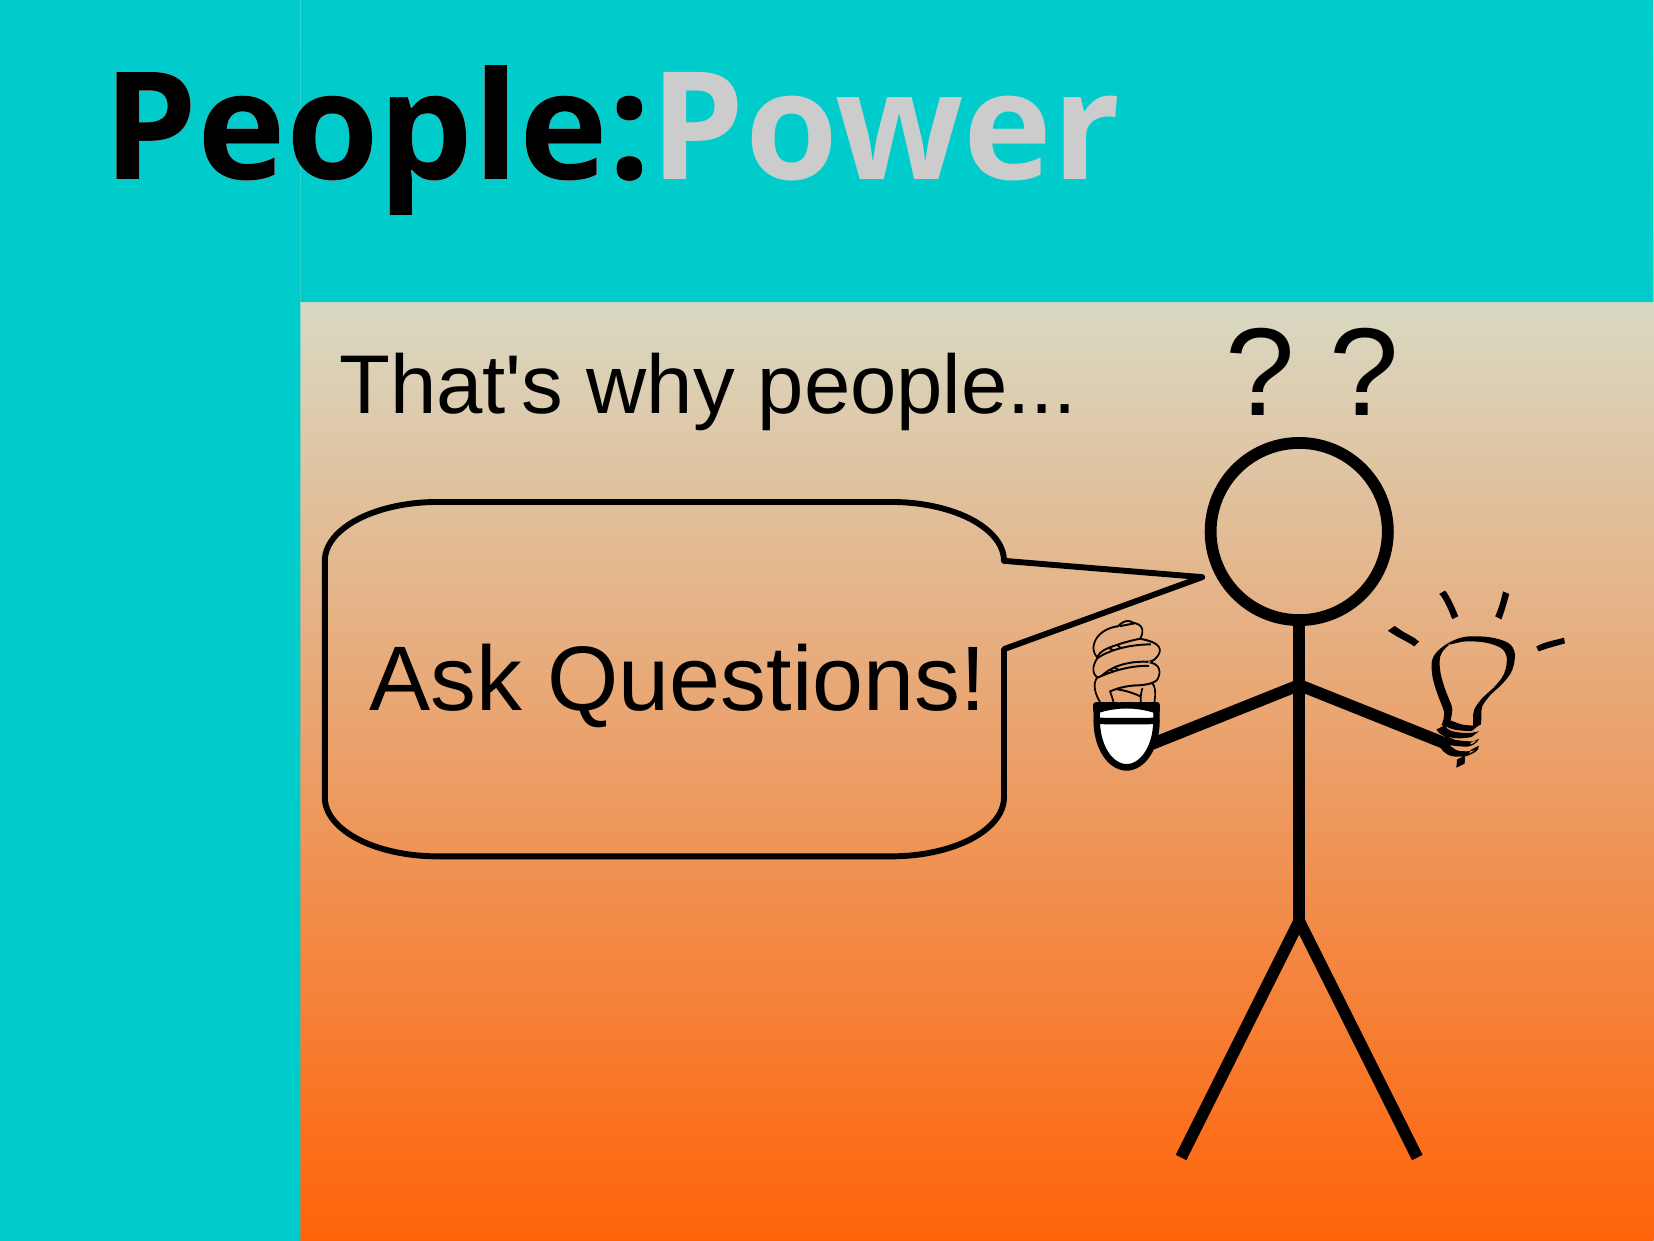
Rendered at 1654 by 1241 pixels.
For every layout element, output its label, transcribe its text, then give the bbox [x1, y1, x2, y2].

text_box That's why people... [324, 330, 1152, 449]
text_box People:Power [857, 11, 1300, 282]
text_box ? ? [1210, 295, 1418, 450]
text_box [0, 0, 1654, 1241]
text_box People: [88, 11, 857, 282]
text_box Ask Questions! [354, 620, 1002, 738]
picture [1387, 590, 1565, 768]
